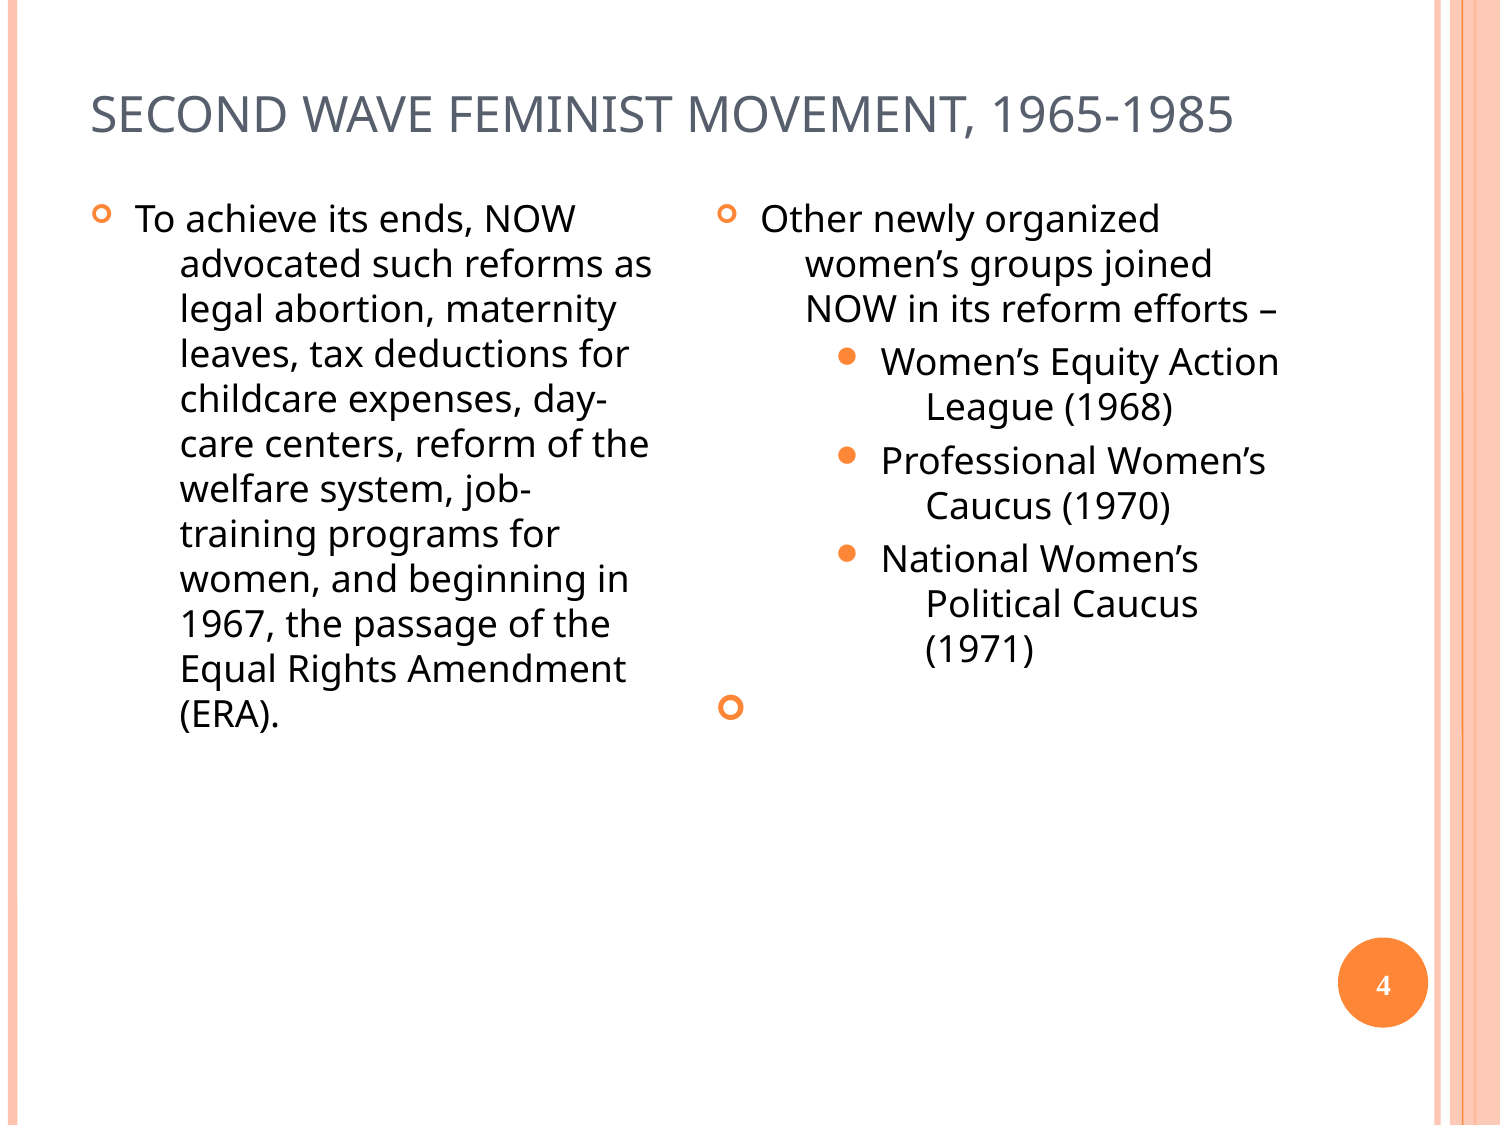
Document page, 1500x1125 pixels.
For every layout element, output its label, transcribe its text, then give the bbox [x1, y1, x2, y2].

list To achieve its ends, NOW advocated such reforms as legal abortion, maternity leaves, tax deductions for childcare expenses, day-care centers, reform of the welfare system, job-training programs for women, and beginning in 1967, the passage of the Equal Rights Amendment (ERA). [75, 187, 676, 1013]
title Second Wave Feminist Movement, 1965-1985 [75, 45, 1300, 150]
list Other newly organized women’s groups joined NOW in its reform efforts – Women’s Equity Action League (1968) Professional Women’s Caucus (1970) National Women’s Political Caucus (1971) [700, 187, 1301, 1013]
text_box [1333, 940, 1434, 1027]
